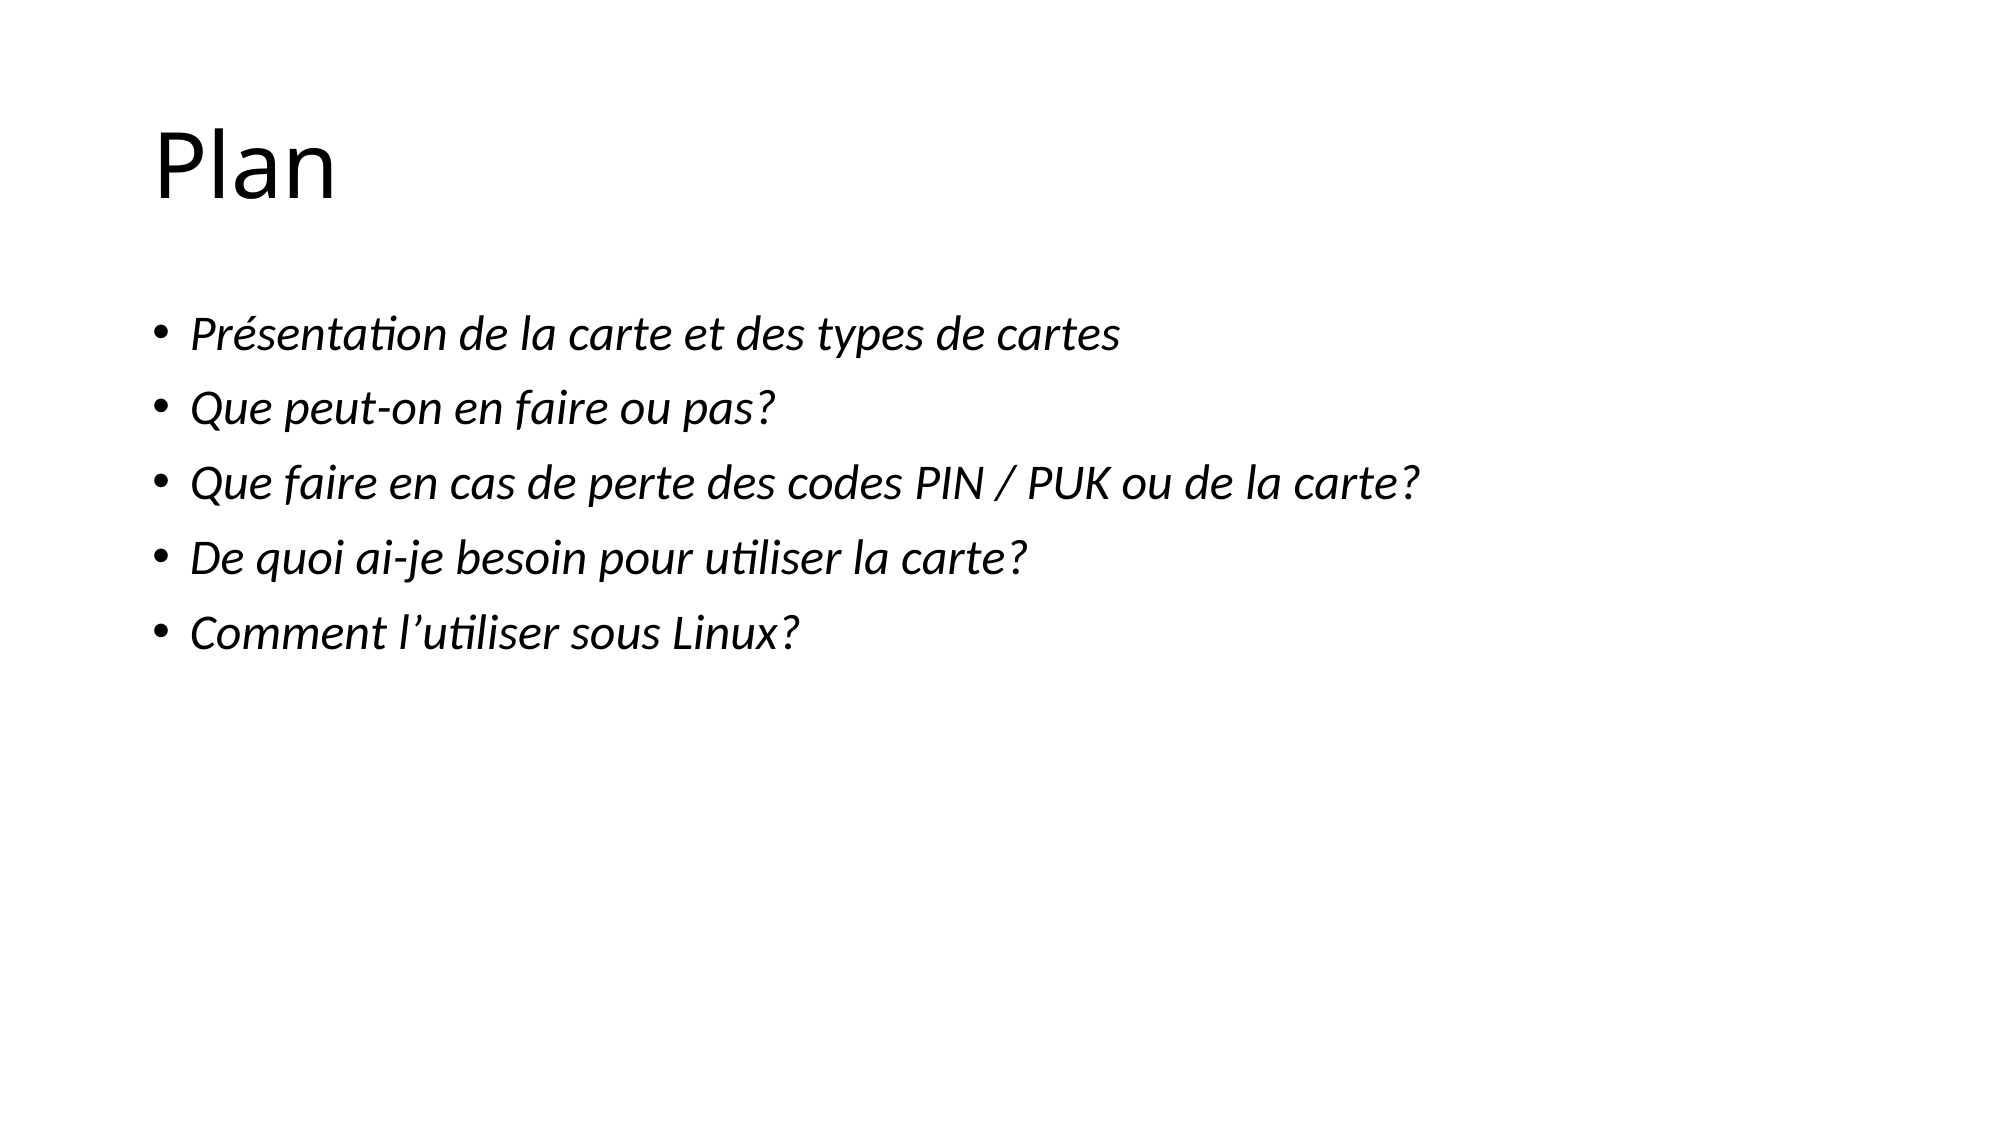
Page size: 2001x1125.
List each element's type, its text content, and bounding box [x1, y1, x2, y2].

text_box Plan [137, 59, 1863, 278]
text_box Présentation de la carte et des types de cartes Que peut-on en faire ou pas? Que faire en cas de perte des codes PIN / PUK ou de la carte? De quoi ai-je besoin pour utiliser la carte? Comment l’utiliser sous Linux? [137, 299, 1863, 1014]
